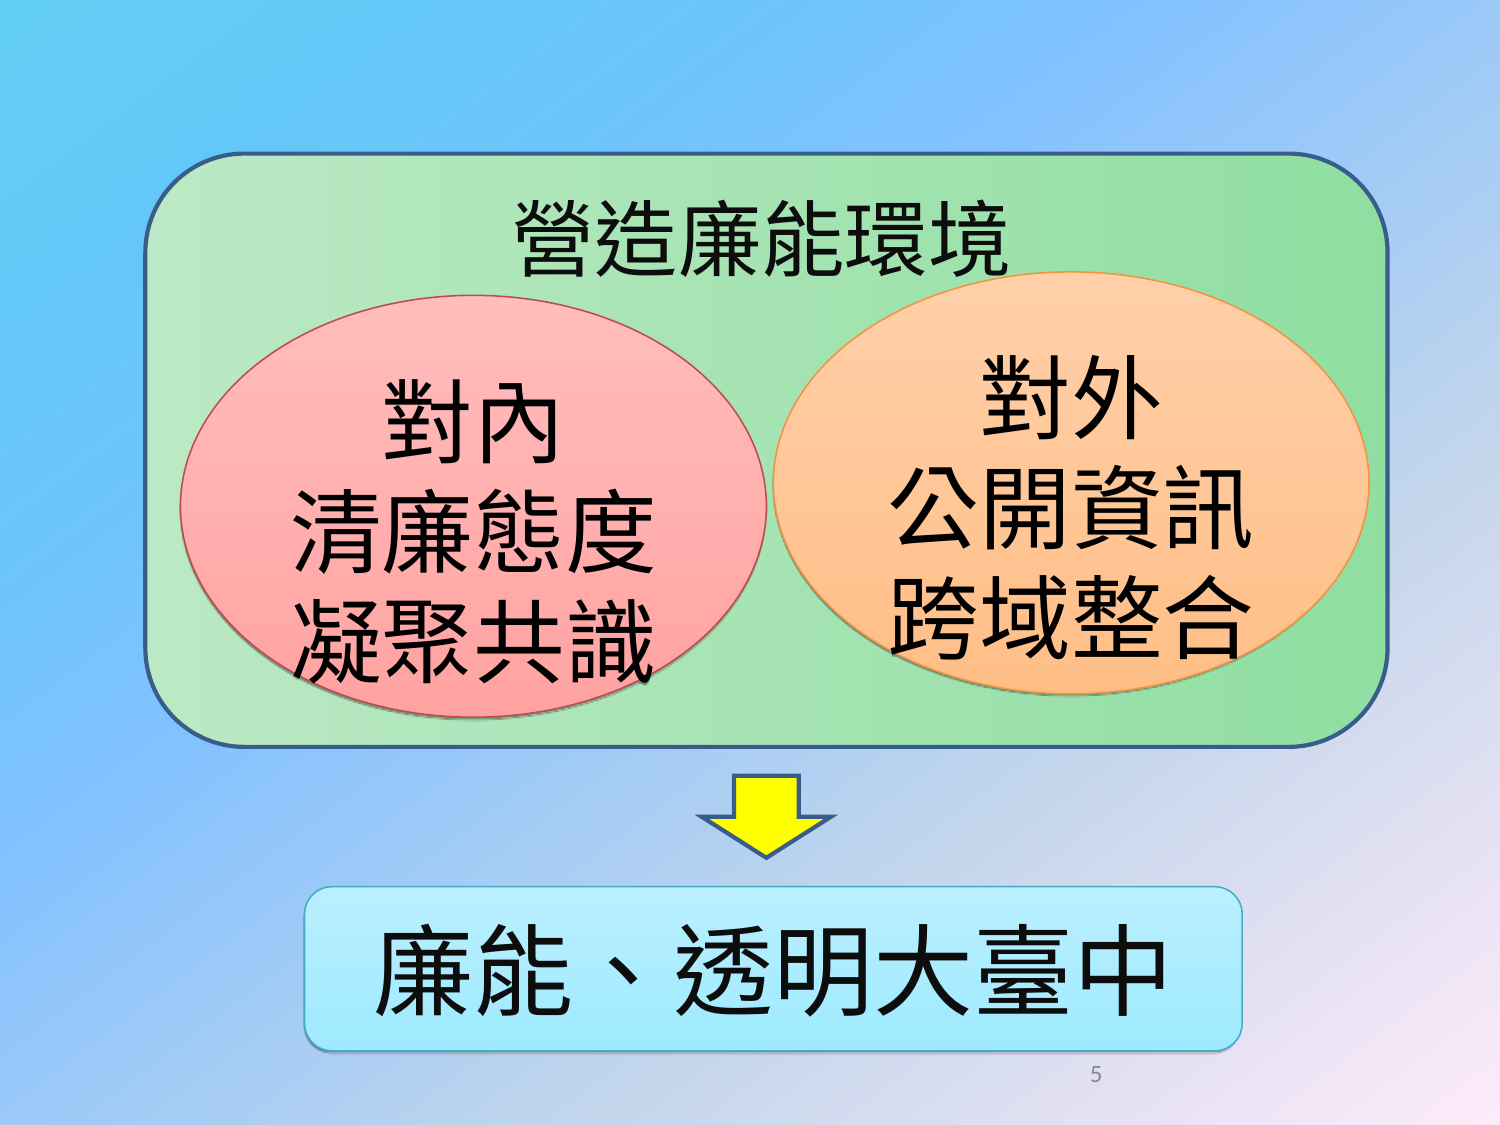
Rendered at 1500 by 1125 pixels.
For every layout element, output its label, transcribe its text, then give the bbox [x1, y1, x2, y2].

text_box [145, 153, 1388, 747]
text_box 對外 公開資訊 跨域整合 [1187, 629, 1230, 648]
text_box 廉能、透明大臺中 [304, 886, 1243, 1051]
text_box 營造廉能環境 [430, 179, 1093, 296]
text_box 對內 清廉態度 凝聚共識 [180, 296, 767, 718]
text_box [701, 775, 831, 858]
text_box 對外 公開資訊 跨域整合 [900, 585, 916, 601]
text_box 對外 公開資訊 跨域整合 [773, 272, 1370, 694]
text_box [1074, 1042, 1426, 1103]
